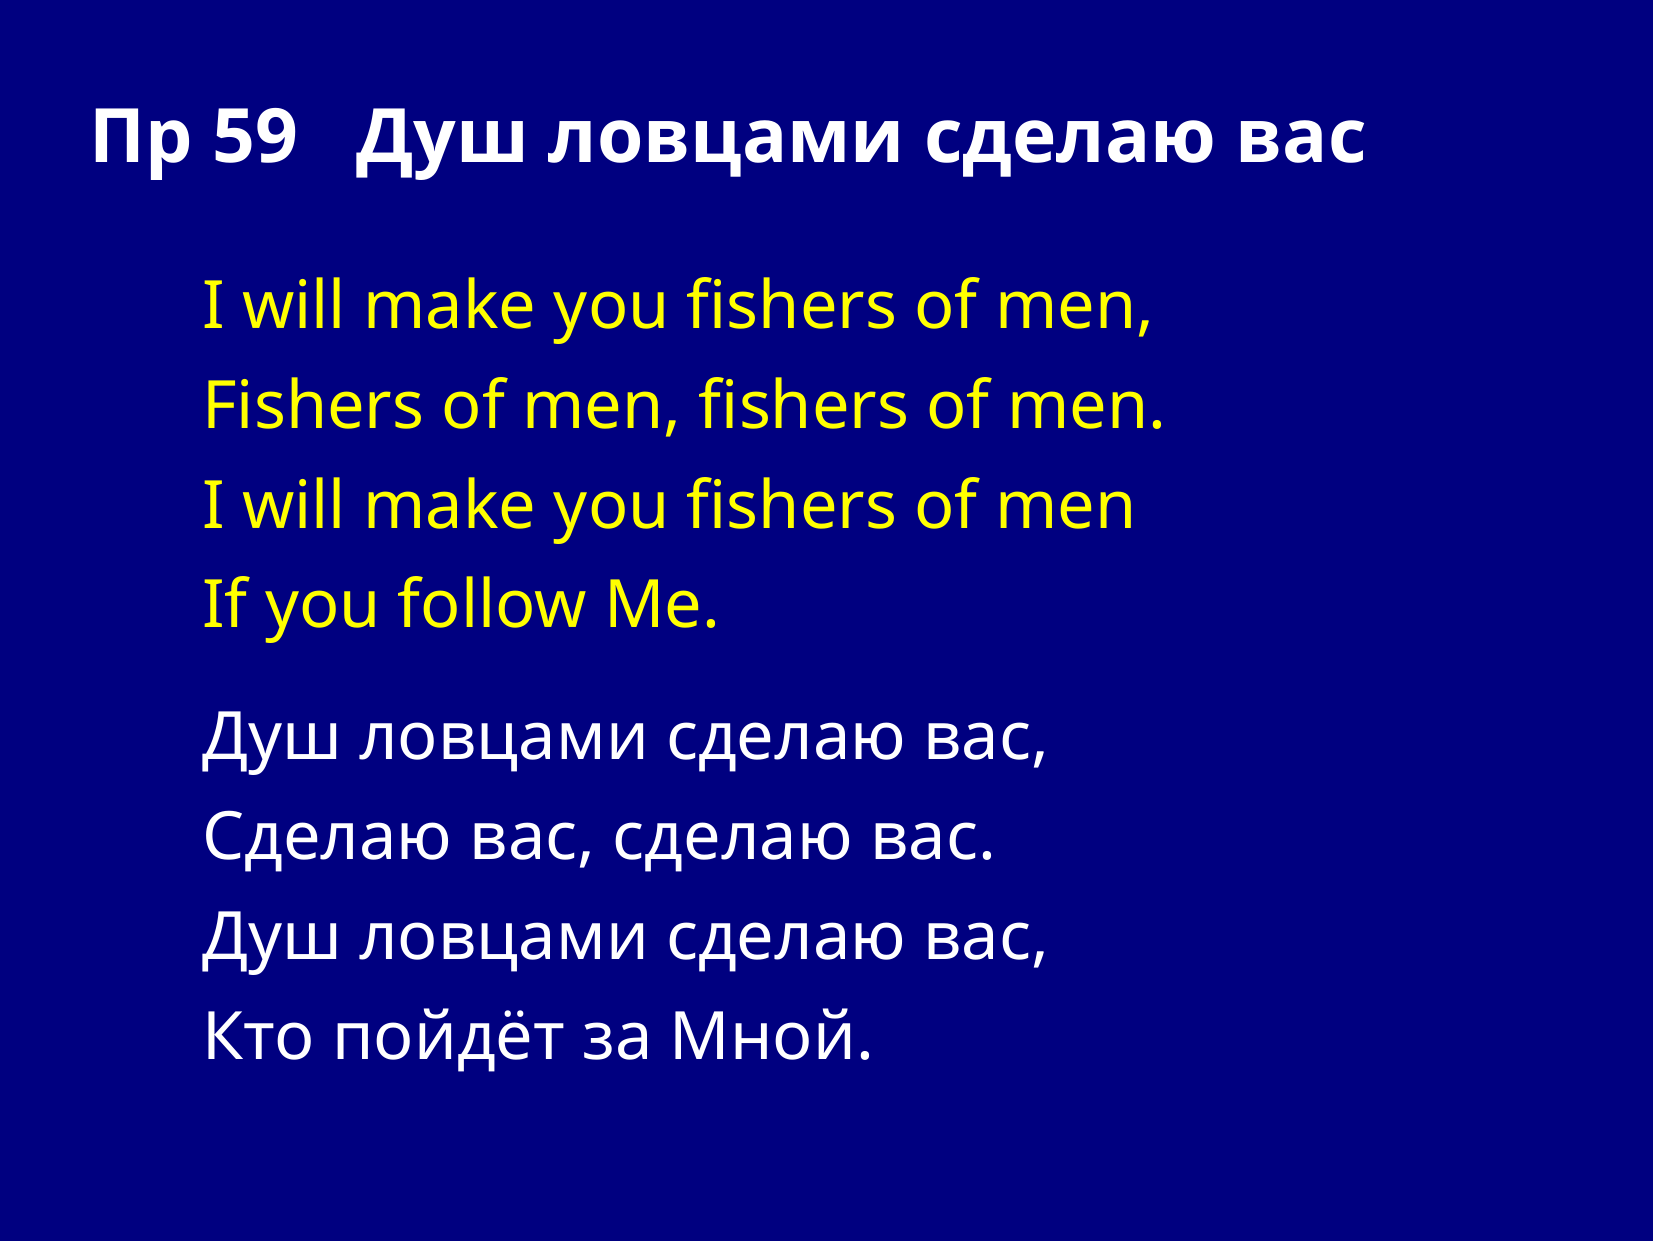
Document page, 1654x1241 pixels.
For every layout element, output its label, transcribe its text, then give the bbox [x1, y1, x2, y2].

text_box I will make you fishers of men, Fishers of men, fishers of men. I will make you fishers of men If you follow Me. [75, 188, 1576, 581]
text_box Пр 59 Душ ловцами сделаю вас [75, 75, 1576, 188]
text_box Душ ловцами сделаю вас, Сделаю вас, сделаю вас. Душ ловцами сделаю вас, Кто пойдёт за Мной. [75, 581, 1576, 1163]
